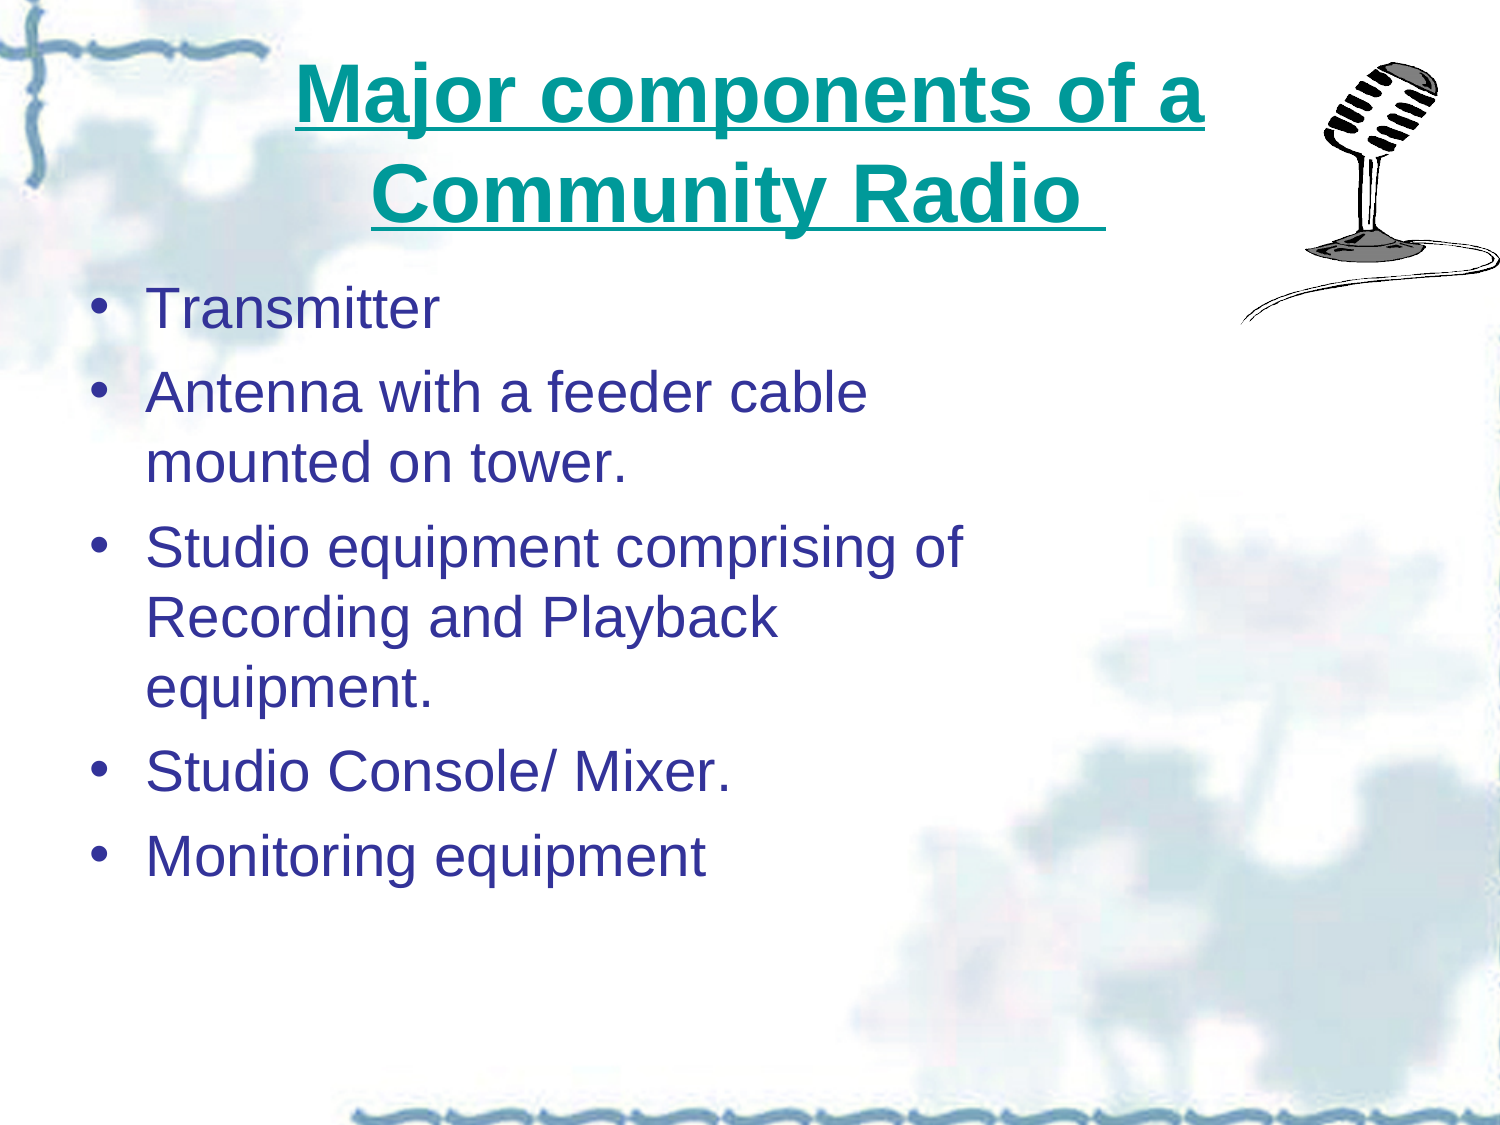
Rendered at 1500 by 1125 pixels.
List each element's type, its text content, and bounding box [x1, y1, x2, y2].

picture [0, 0, 1500, 1125]
title Major components of a Community Radio [75, 31, 1426, 247]
list Transmitter Antenna with a feeder cable mounted on tower. Studio equipment comprising of Recording and Playback equipment. Studio Console/ Mixer. Monitoring equipment [75, 262, 988, 1125]
